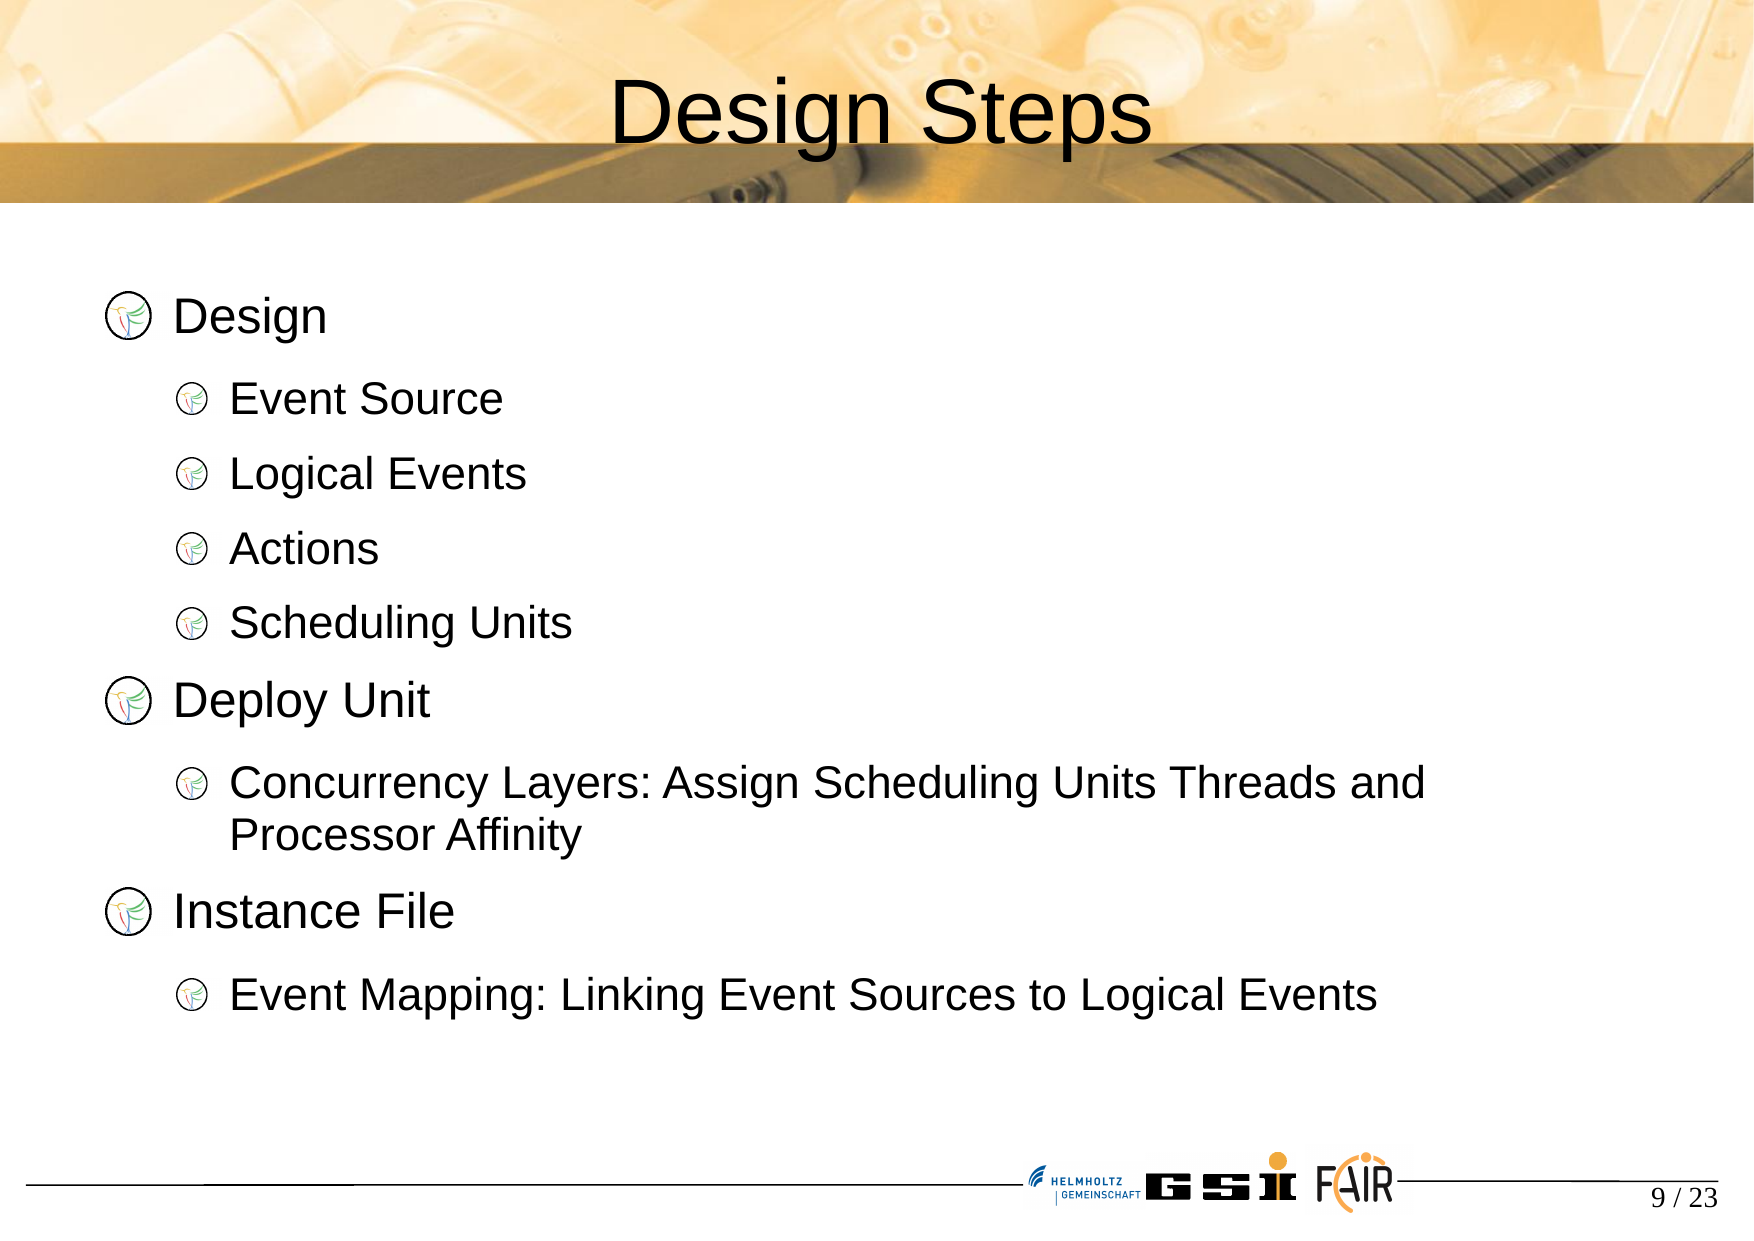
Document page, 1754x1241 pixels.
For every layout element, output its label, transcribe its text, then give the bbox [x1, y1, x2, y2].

picture [0, 0, 1754, 205]
title Design Steps [176, 7, 1587, 216]
list Design Event Source Logical Events Actions Scheduling Units Deploy Unit Concurrency Layers: Assign Scheduling Units Threads and Processor Affinity Instance File Event Mapping: Linking Event Sources to Logical Events [87, 288, 1636, 1081]
picture [1305, 1144, 1414, 1215]
picture [1023, 1152, 1296, 1210]
